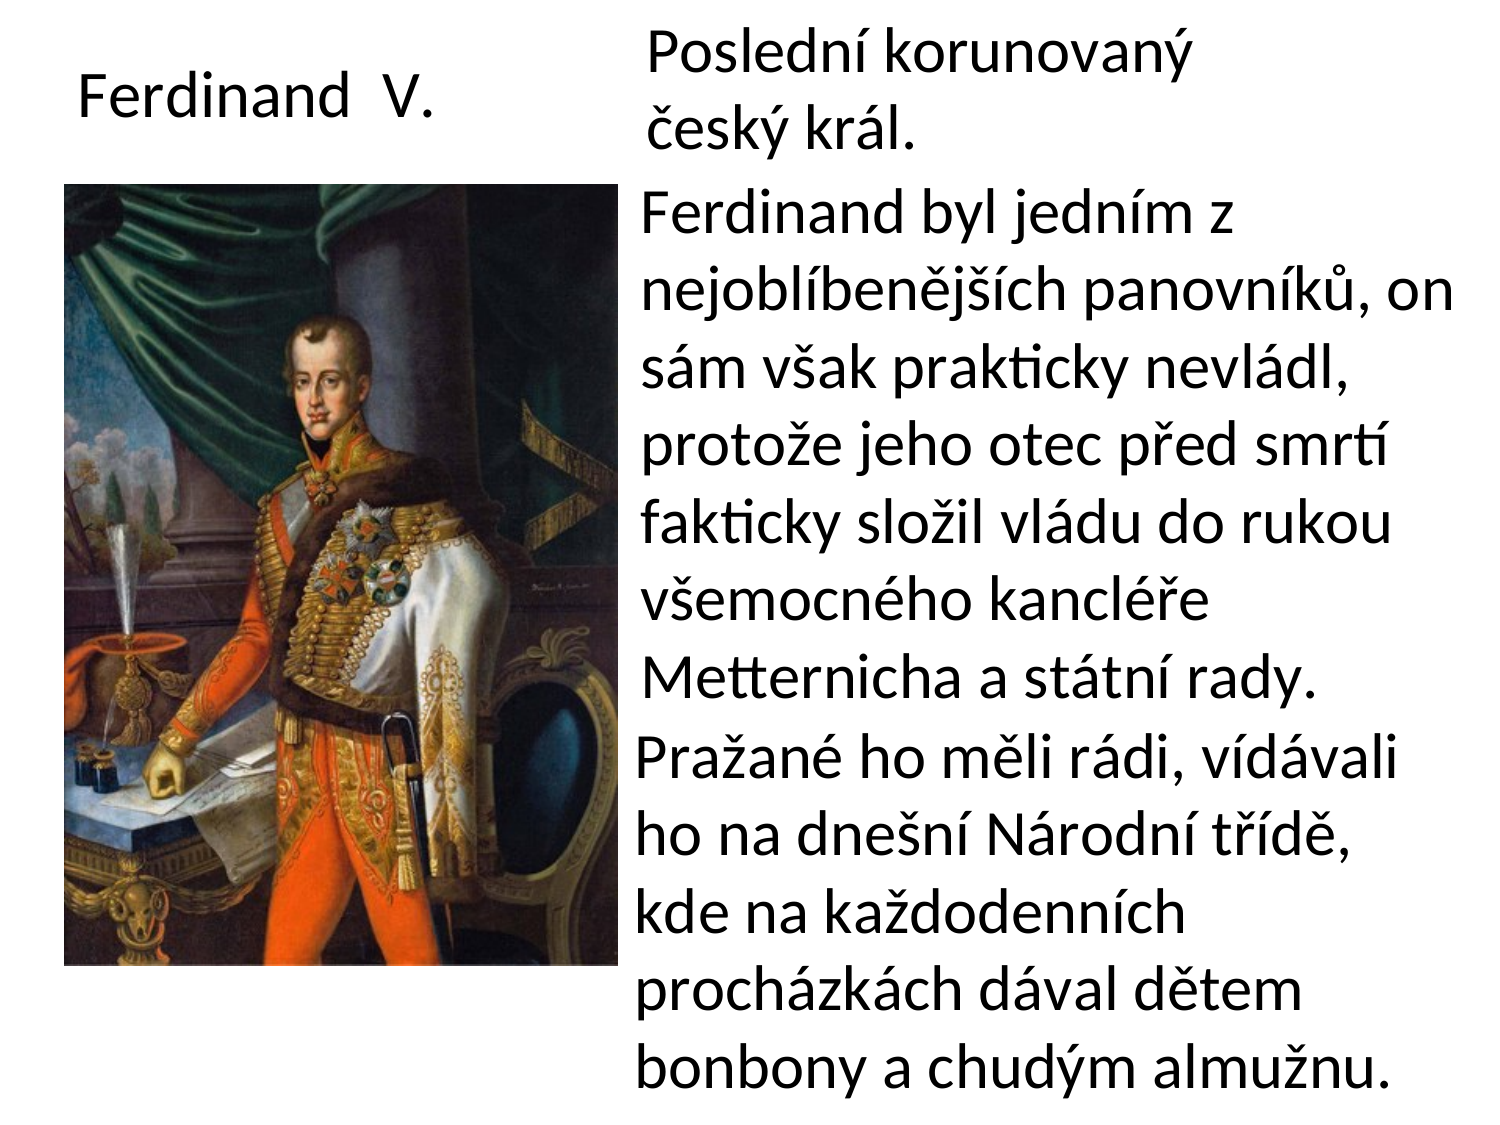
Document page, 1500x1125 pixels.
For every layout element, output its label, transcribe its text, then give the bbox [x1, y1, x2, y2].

picture [64, 184, 618, 966]
text_box Ferdinand V. [63, 42, 452, 139]
text_box Poslední korunovaný český král. [631, 0, 1224, 160]
text_box Ferdinand byl jedním z nejoblíbenějších panovníků, on sám však prakticky nevládl, protože jeho otec před smrtí fakticky složil vládu do rukou všemocného kancléře Metternicha a státní rady. [625, 160, 1500, 719]
text_box Pražané ho měli rádi, vídávali ho na dnešní Národní třídě, kde na každodenních procházkách dával dětem bonbony a chudým almužnu. [620, 705, 1436, 1109]
